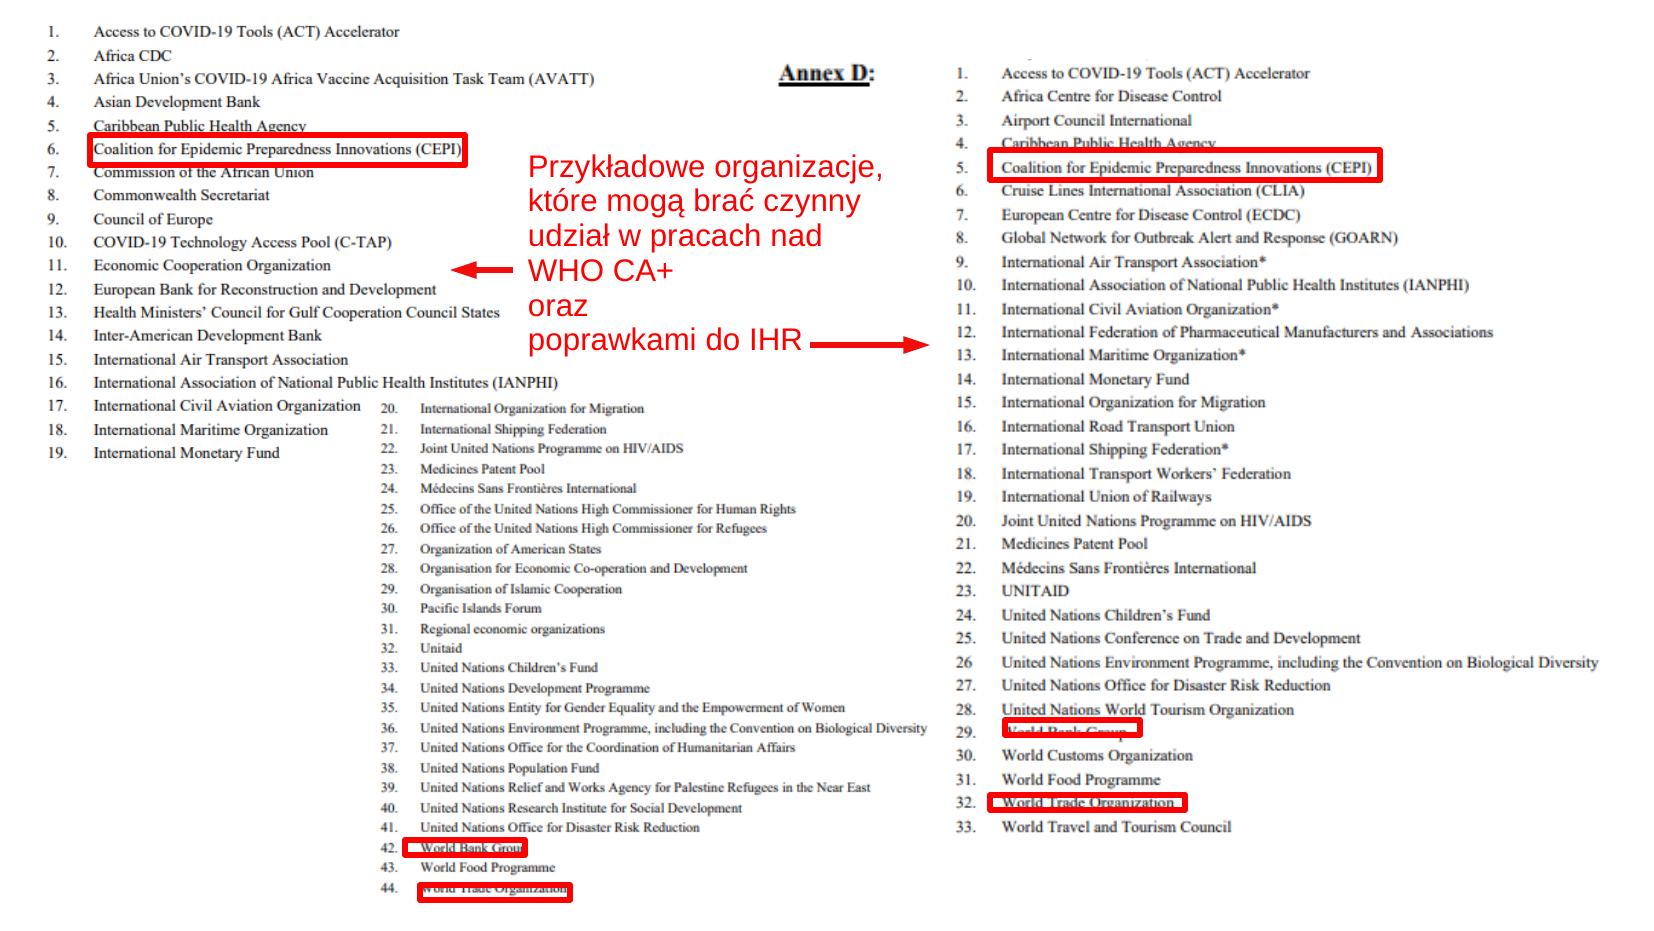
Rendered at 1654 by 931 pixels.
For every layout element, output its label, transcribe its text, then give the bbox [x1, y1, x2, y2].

picture [948, 59, 1606, 841]
picture [423, 888, 567, 897]
text_box Przykładowe organizacje, które mogą brać czynny udział w pracach nad WHO CA+ oraz poprawkami do IHR [513, 141, 949, 365]
picture [712, 51, 886, 106]
picture [38, 20, 931, 901]
